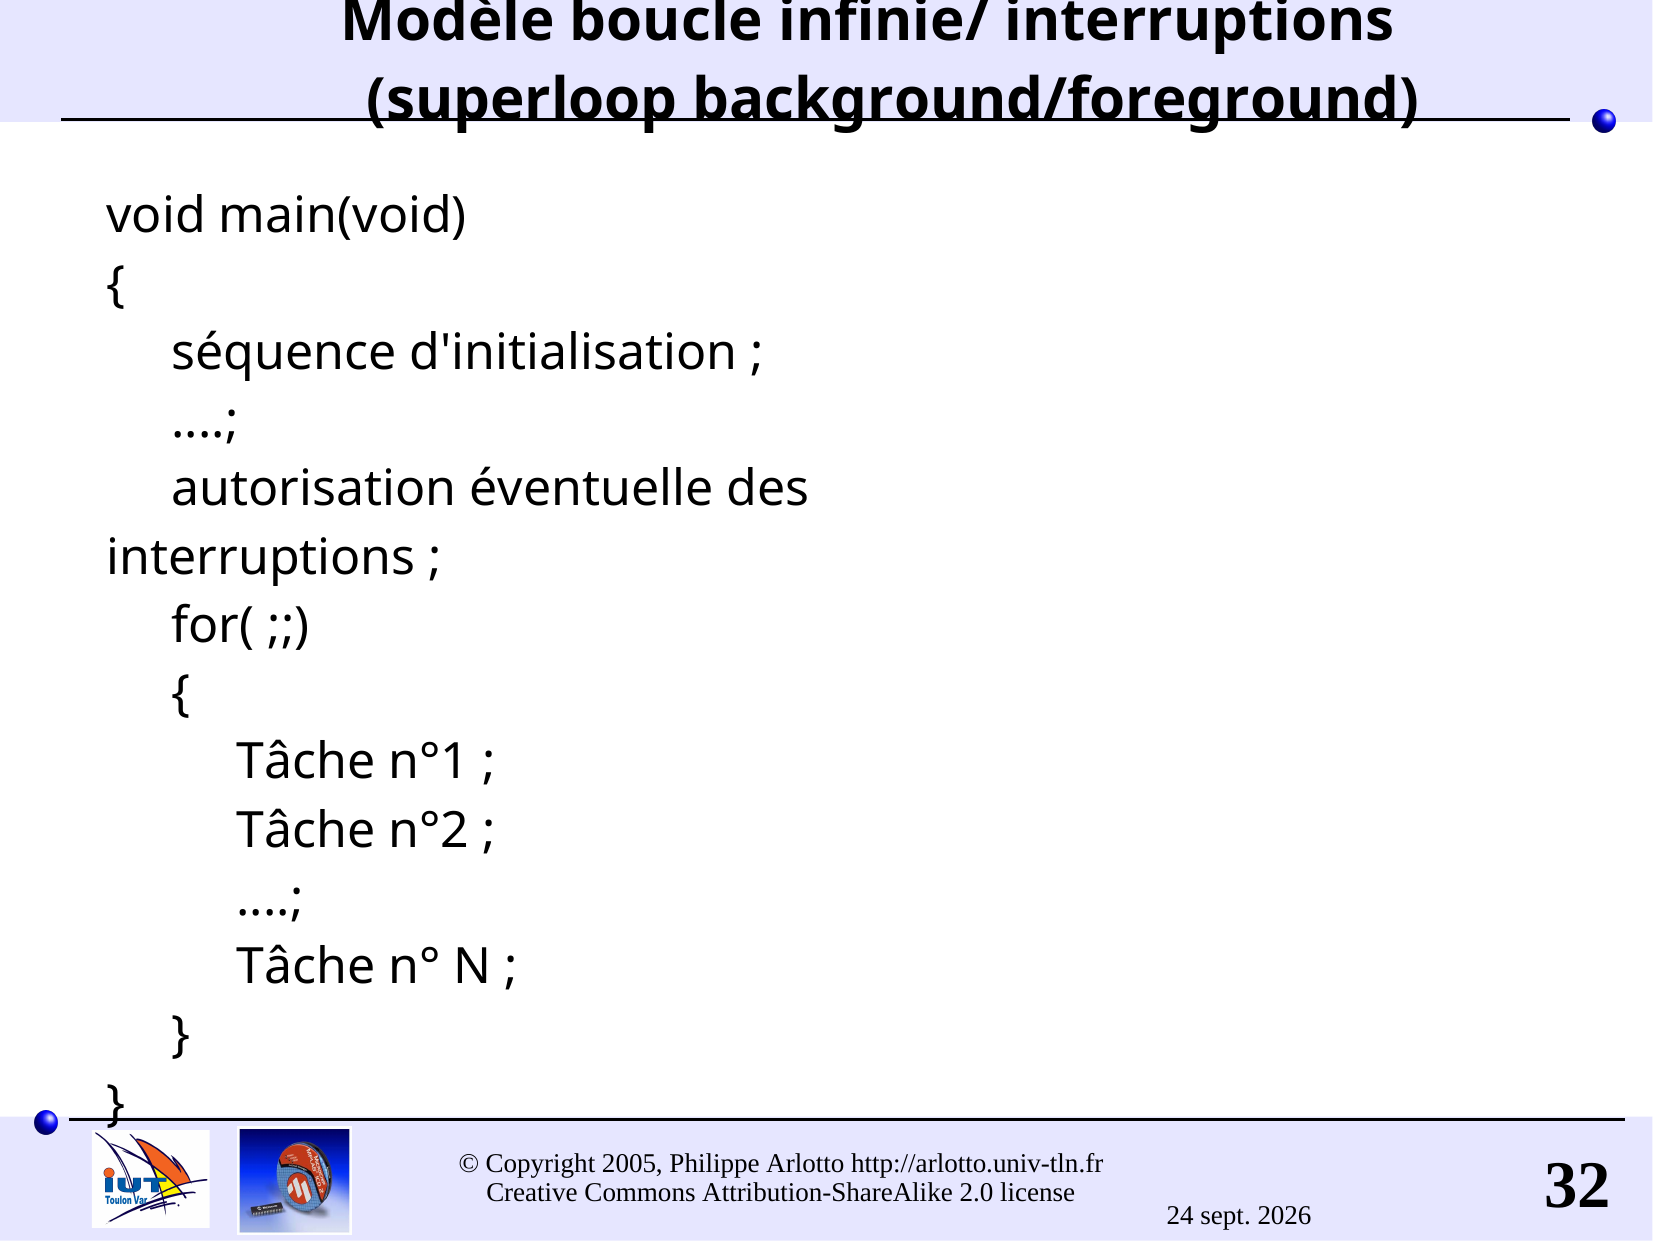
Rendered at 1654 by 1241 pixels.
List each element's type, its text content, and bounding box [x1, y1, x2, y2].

text_box void main(void) { séquence d'initialisation ; ....; autorisation éventuelle des interruptions ; for( ;;) { Tâche n°1 ; Tâche n°2 ; ....; Tâche n° N ; } } [106, 179, 1122, 1136]
picture [237, 1136, 352, 1235]
title Modèle boucle infinie/ interruptions (superloop background/foreground) [105, 0, 1595, 126]
